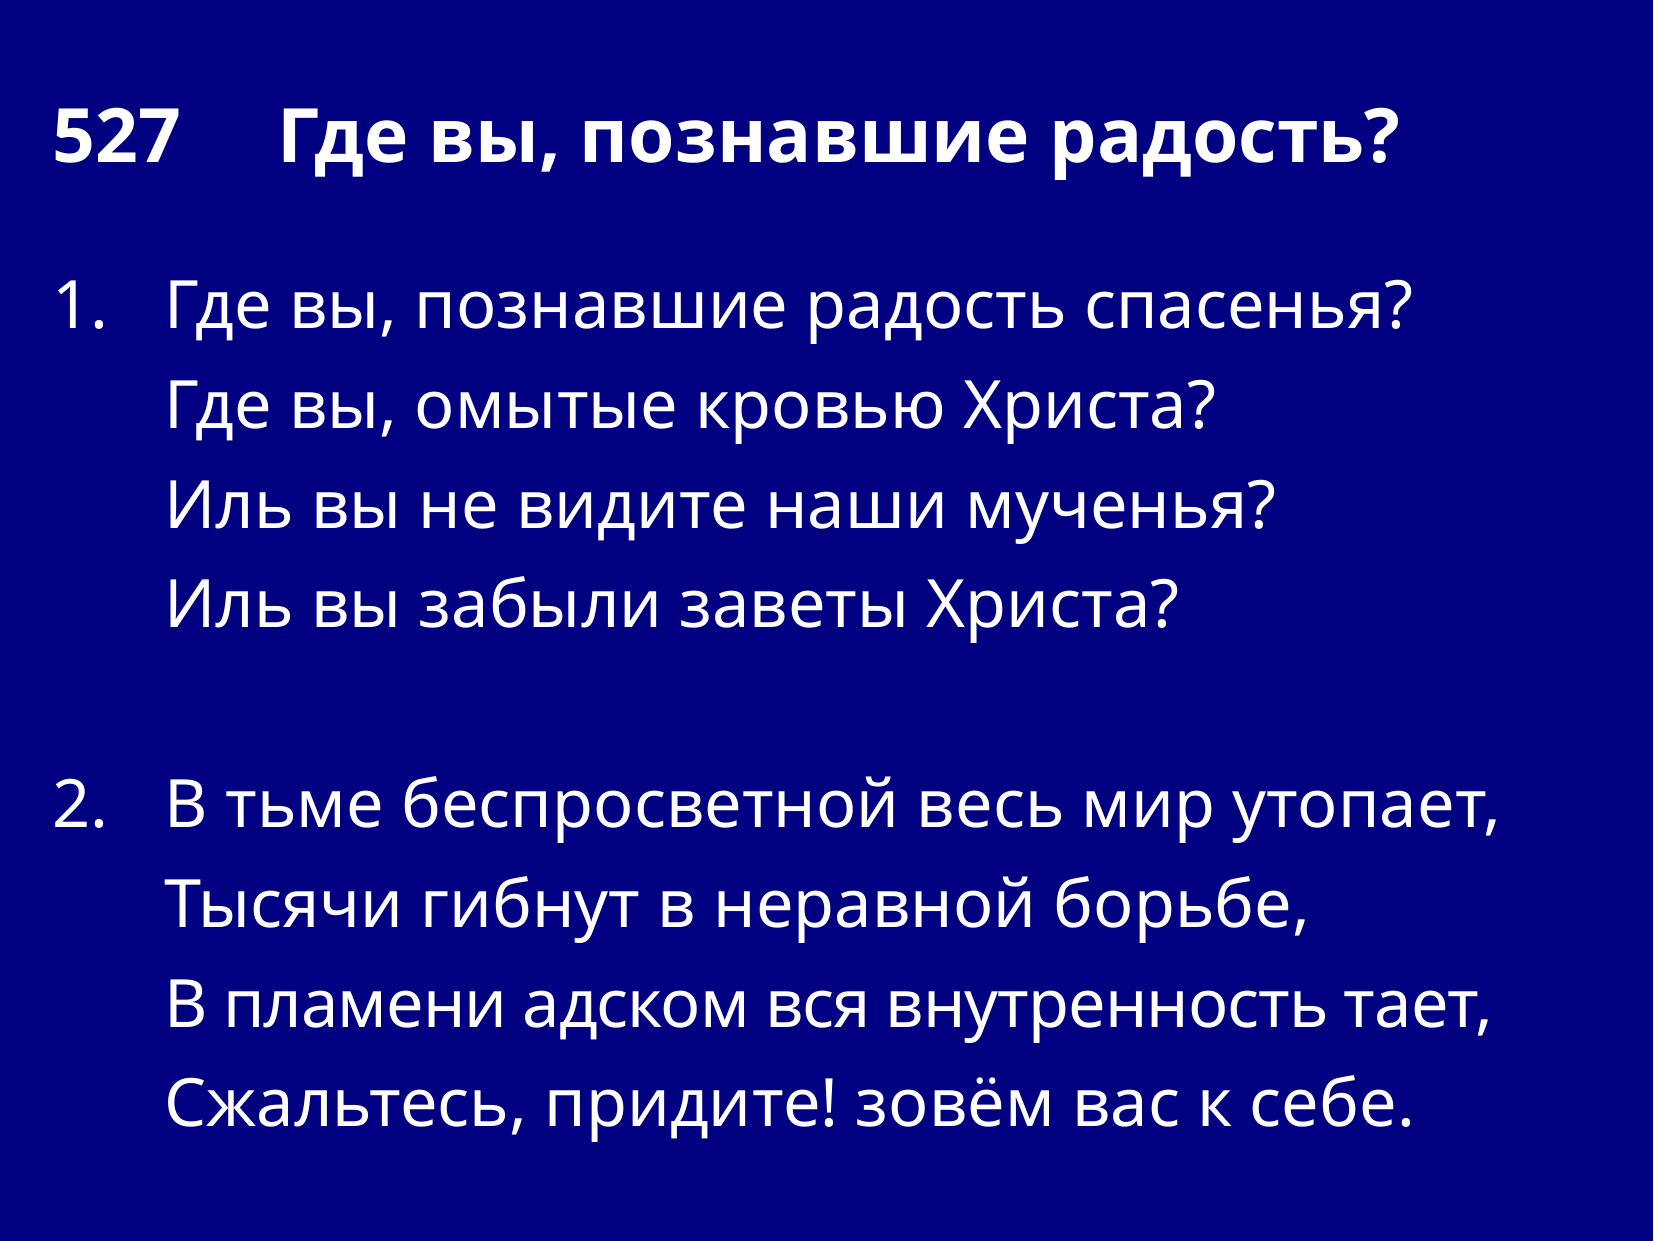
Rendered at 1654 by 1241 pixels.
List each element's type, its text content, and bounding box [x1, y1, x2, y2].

text_box 527 Где вы, познавшие радость? [37, 75, 1653, 188]
text_box 1. Где вы, познавшие радость спасенья? Где вы, омытые кровью Христа? Иль вы не видите наши мученья? Иль вы забыли заветы Христа? 2. В тьме беспросветной весь мир утопает, Тысячи гибнут в неравной борьбе, В пламени адском вся внутренность тает, Сжальтесь, придите! зовём вас к себе. [37, 188, 1653, 1163]
